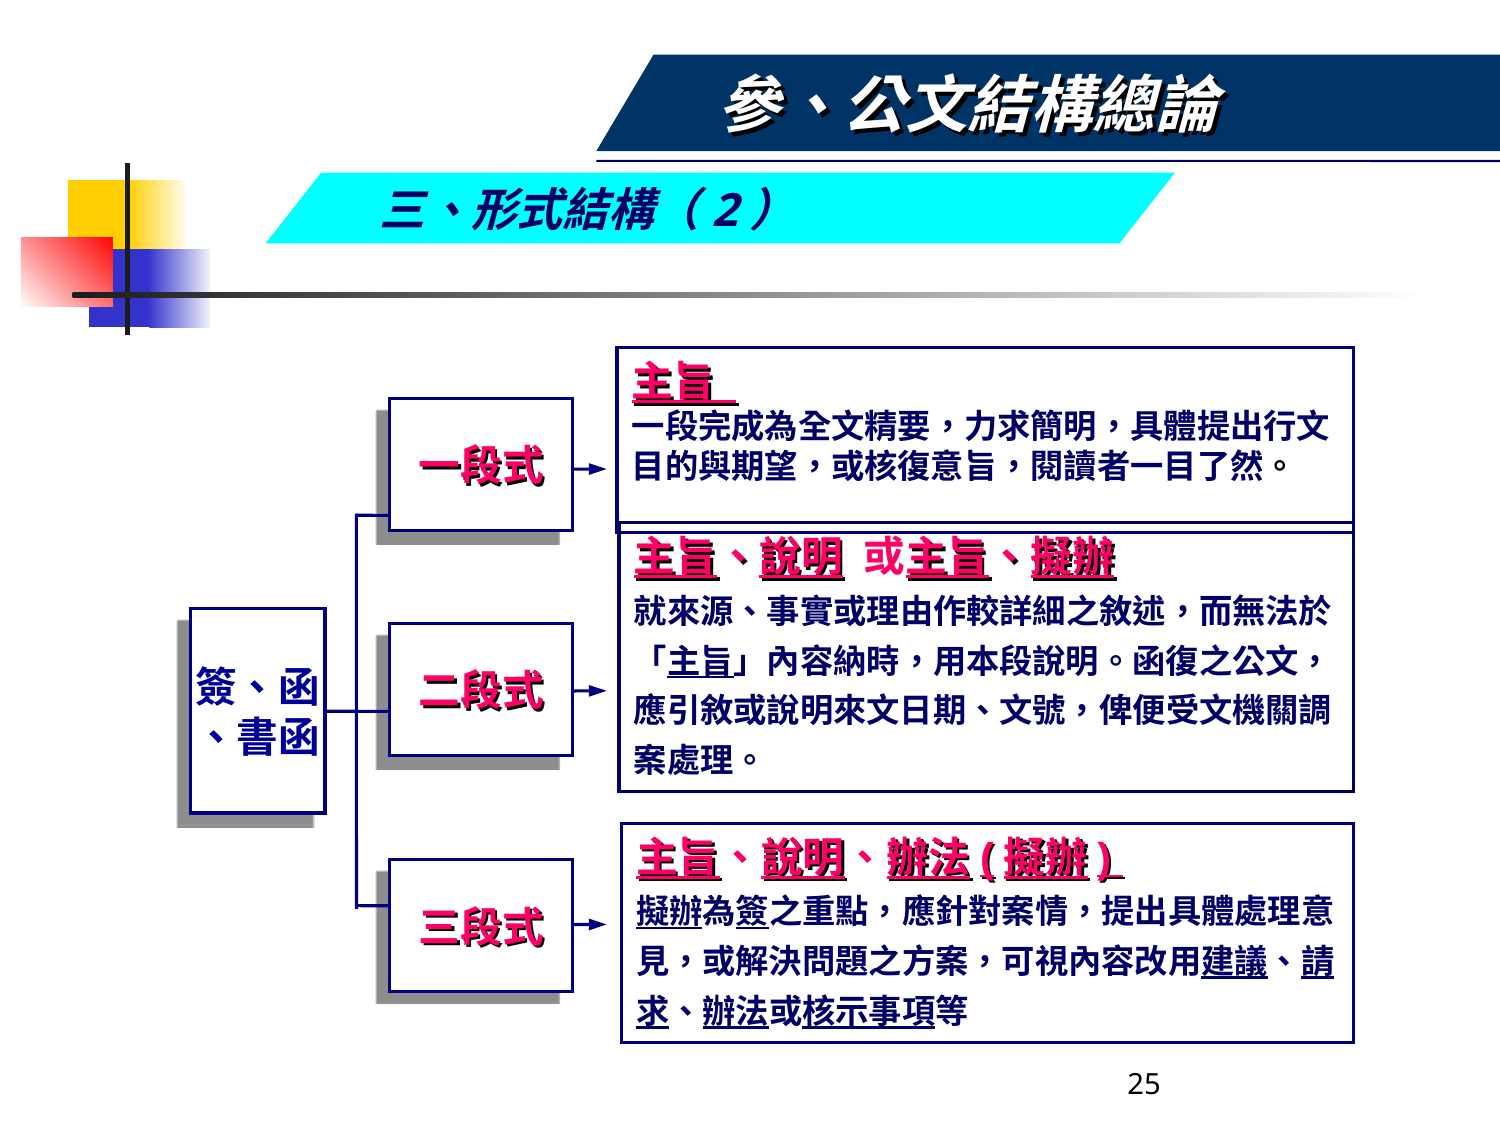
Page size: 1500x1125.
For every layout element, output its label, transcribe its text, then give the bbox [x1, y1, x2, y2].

text_box 主旨、說明 或主旨、擬辦 就來源、事實或理由作較詳細之敘述，而無法於「主旨」內容納時，用本段說明。函復之公文，應引敘或說明來文日期、文號，俾便受文機關調案處理。 [619, 522, 1354, 792]
text_box 三、形式結構（2） [265, 172, 1175, 244]
text_box 一段式 [389, 398, 573, 530]
text_box 簽、函 、書函 [191, 609, 325, 813]
text_box <編號> [1112, 1037, 1426, 1113]
text_box 三段式 [389, 859, 573, 991]
text_box 二段式 [389, 623, 573, 755]
text_box 主旨 一段完成為全文精要，力求簡明，具體提出行文目的與期望，或核復意旨，閱讀者一目了然。 [616, 347, 1354, 533]
text_box 主旨、說明、辦法(擬辦) 擬辦為簽之重點，應針對案情，提出具體處理意見，或解決問題之方案，可視內容改用建議、請求、辦法或核示事項等 [621, 823, 1354, 1043]
text_box 參、公文結構總論 [596, 54, 1500, 152]
